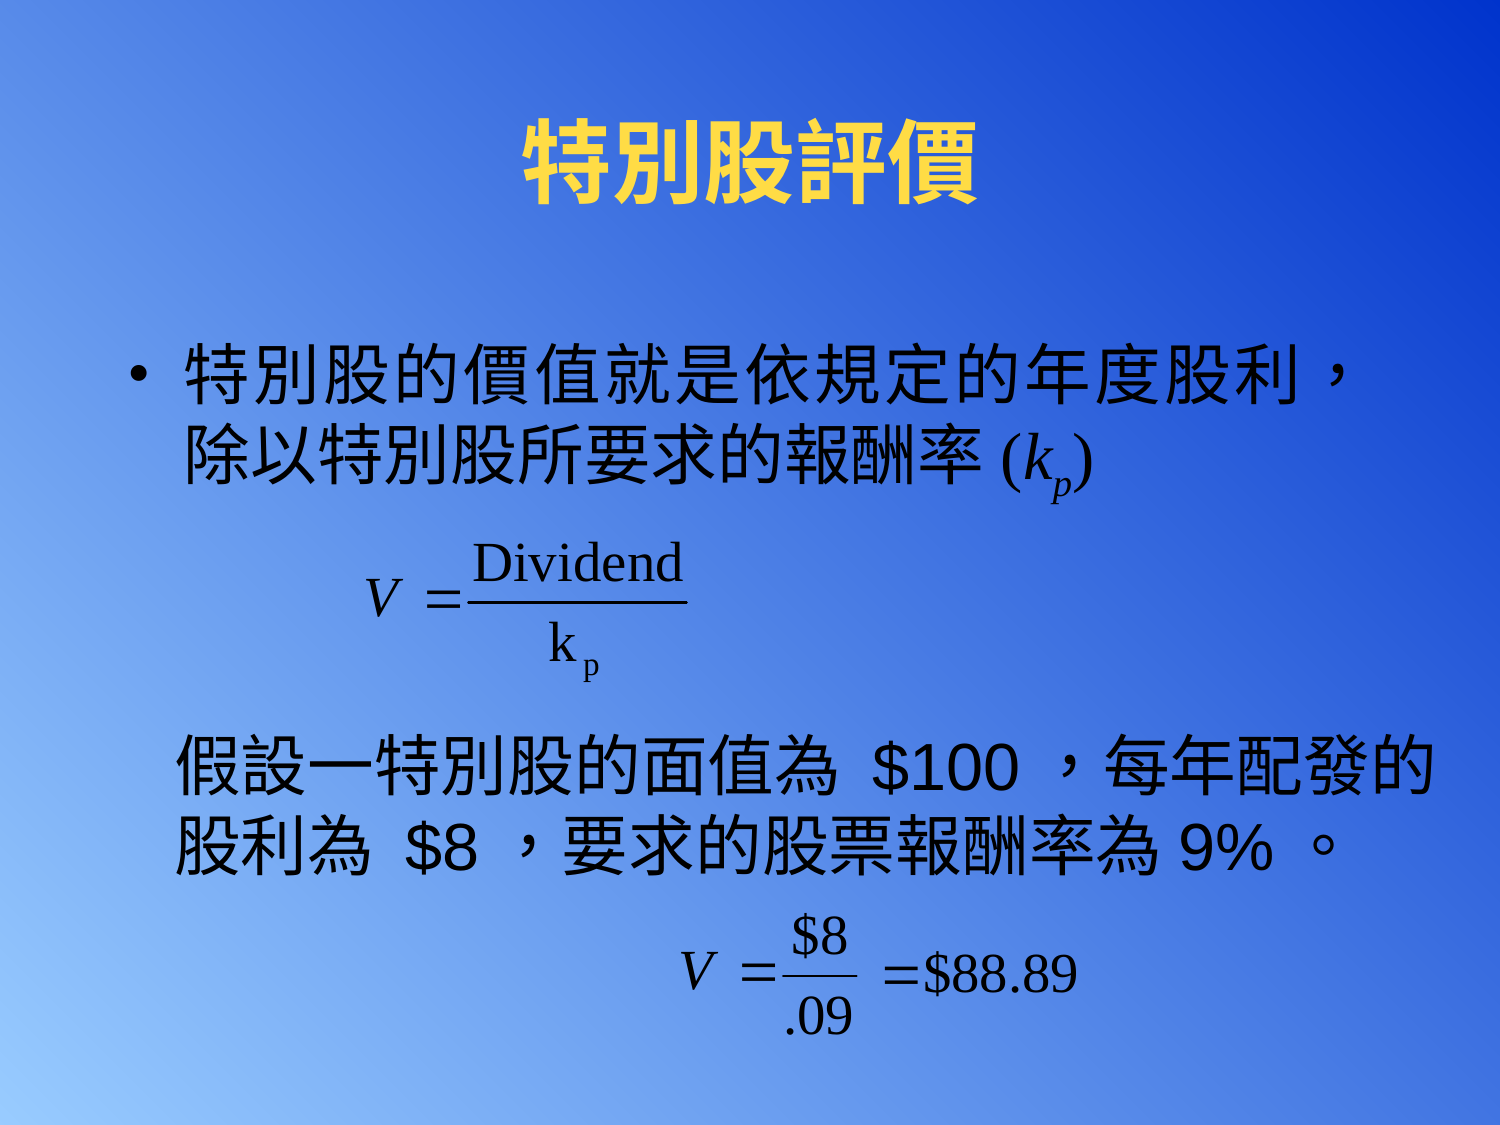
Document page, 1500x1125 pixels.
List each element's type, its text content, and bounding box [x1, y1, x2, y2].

text_box 假設一特別股的面值為 $100，每年配發的股利為 $8，要求的股票報酬率為9%。 [159, 716, 1472, 892]
title 特別股評價 [64, 66, 1436, 254]
chart [675, 900, 1088, 1047]
list 特別股的價值就是依規定的年度股利，除以特別股所要求的報酬率(kp) [112, 324, 1388, 1000]
